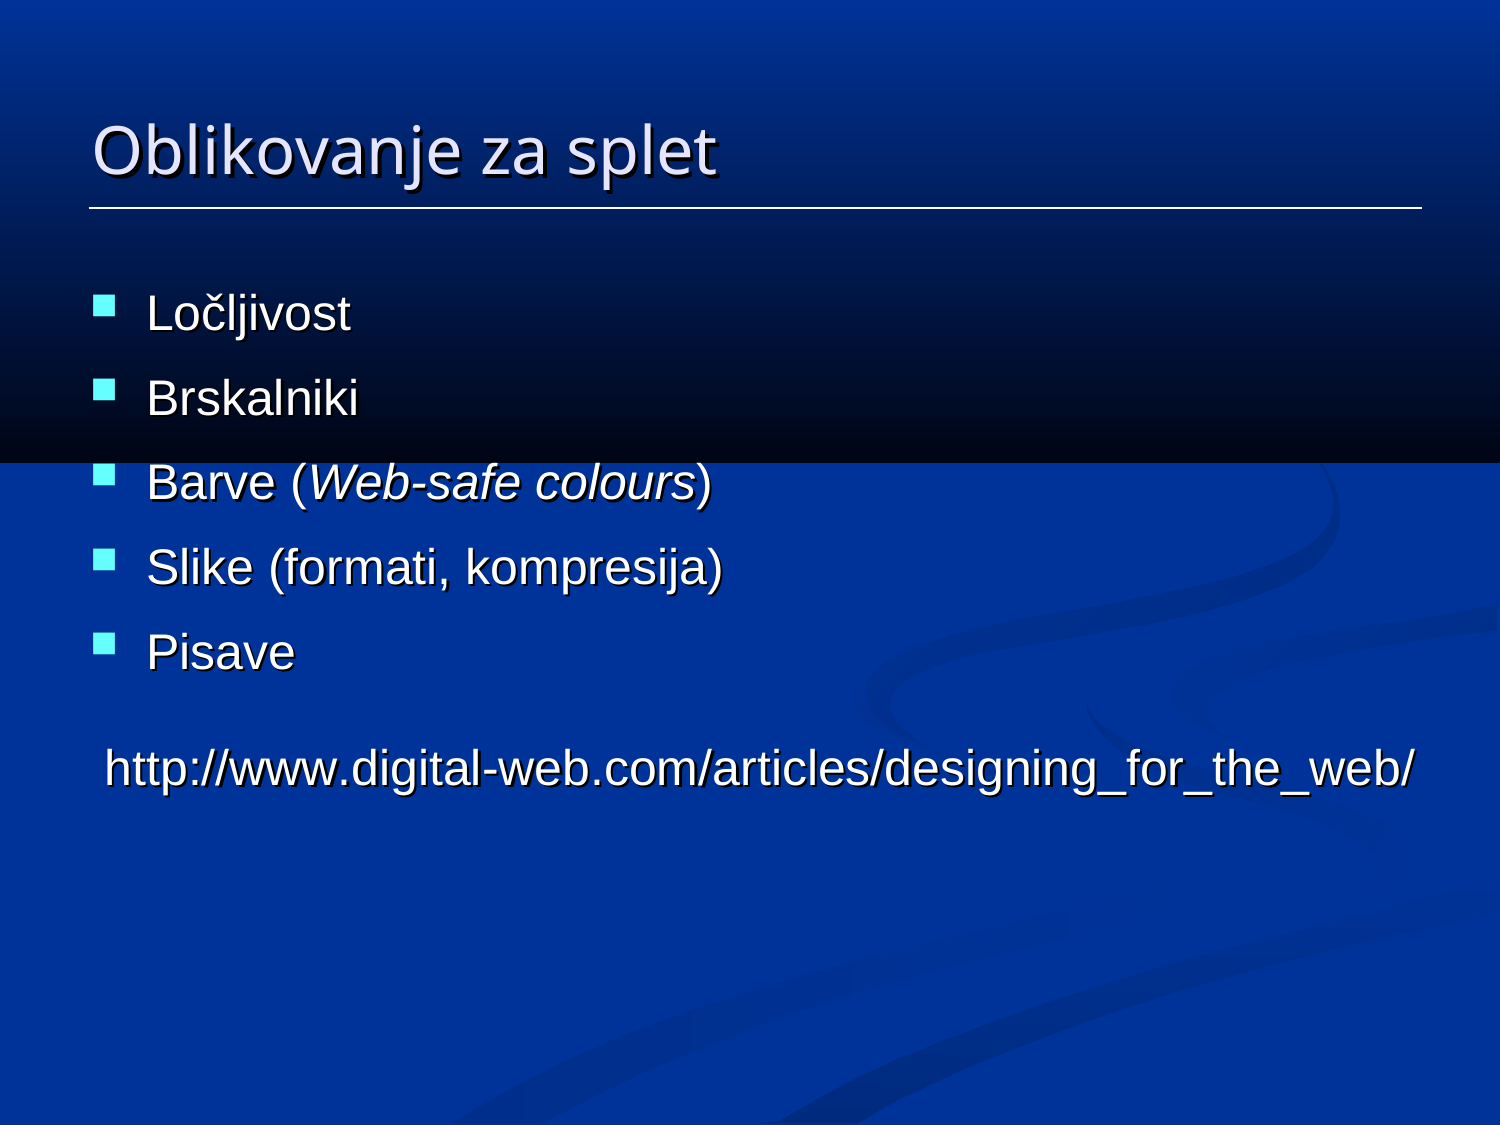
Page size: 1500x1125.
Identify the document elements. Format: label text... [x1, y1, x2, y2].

list Ločljivost Brskalniki Barve (Web-safe colours) Slike (formati, kompresija) Pisave [75, 267, 1471, 717]
text_box http://www.digital-web.com/articles/designing_for_the_web/ [89, 727, 1431, 804]
text_box Oblikovanje za splet [76, 54, 1459, 242]
